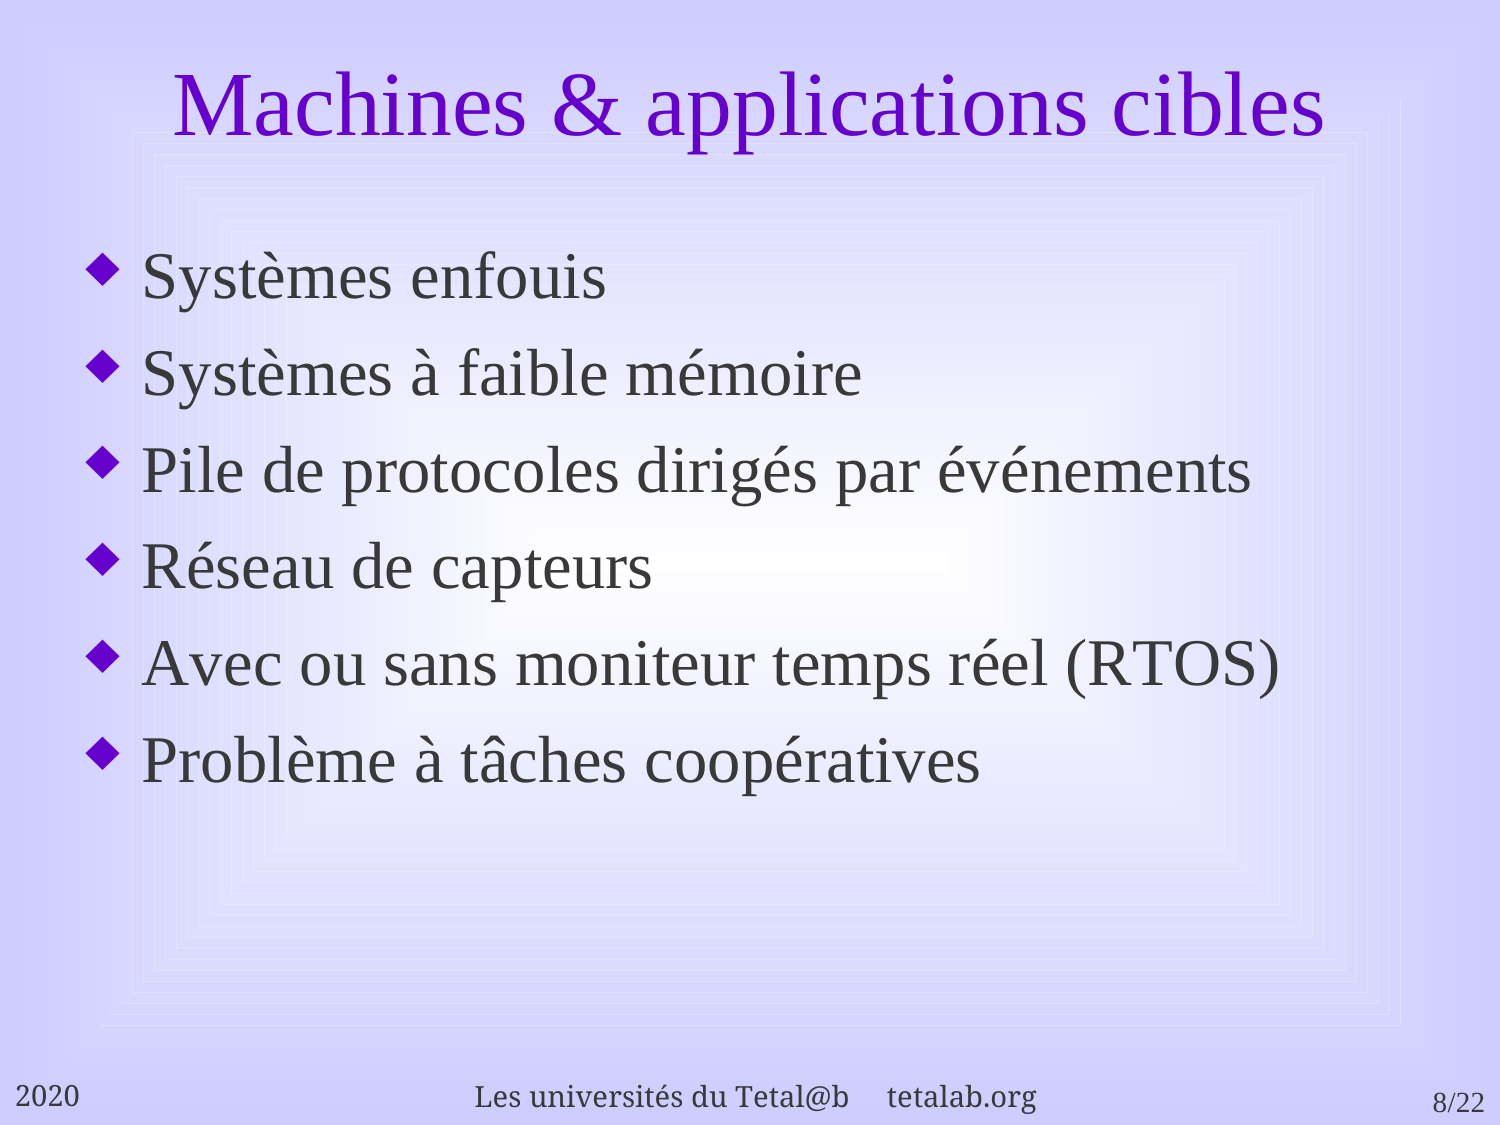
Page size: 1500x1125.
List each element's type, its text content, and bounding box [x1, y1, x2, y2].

list Systèmes enfouis Systèmes à faible mémoire Pile de protocoles dirigés par événements Réseau de capteurs Avec ou sans moniteur temps réel (RTOS) Problème à tâches coopératives [70, 224, 1453, 1016]
title Machines & applications cibles [0, 0, 1500, 198]
